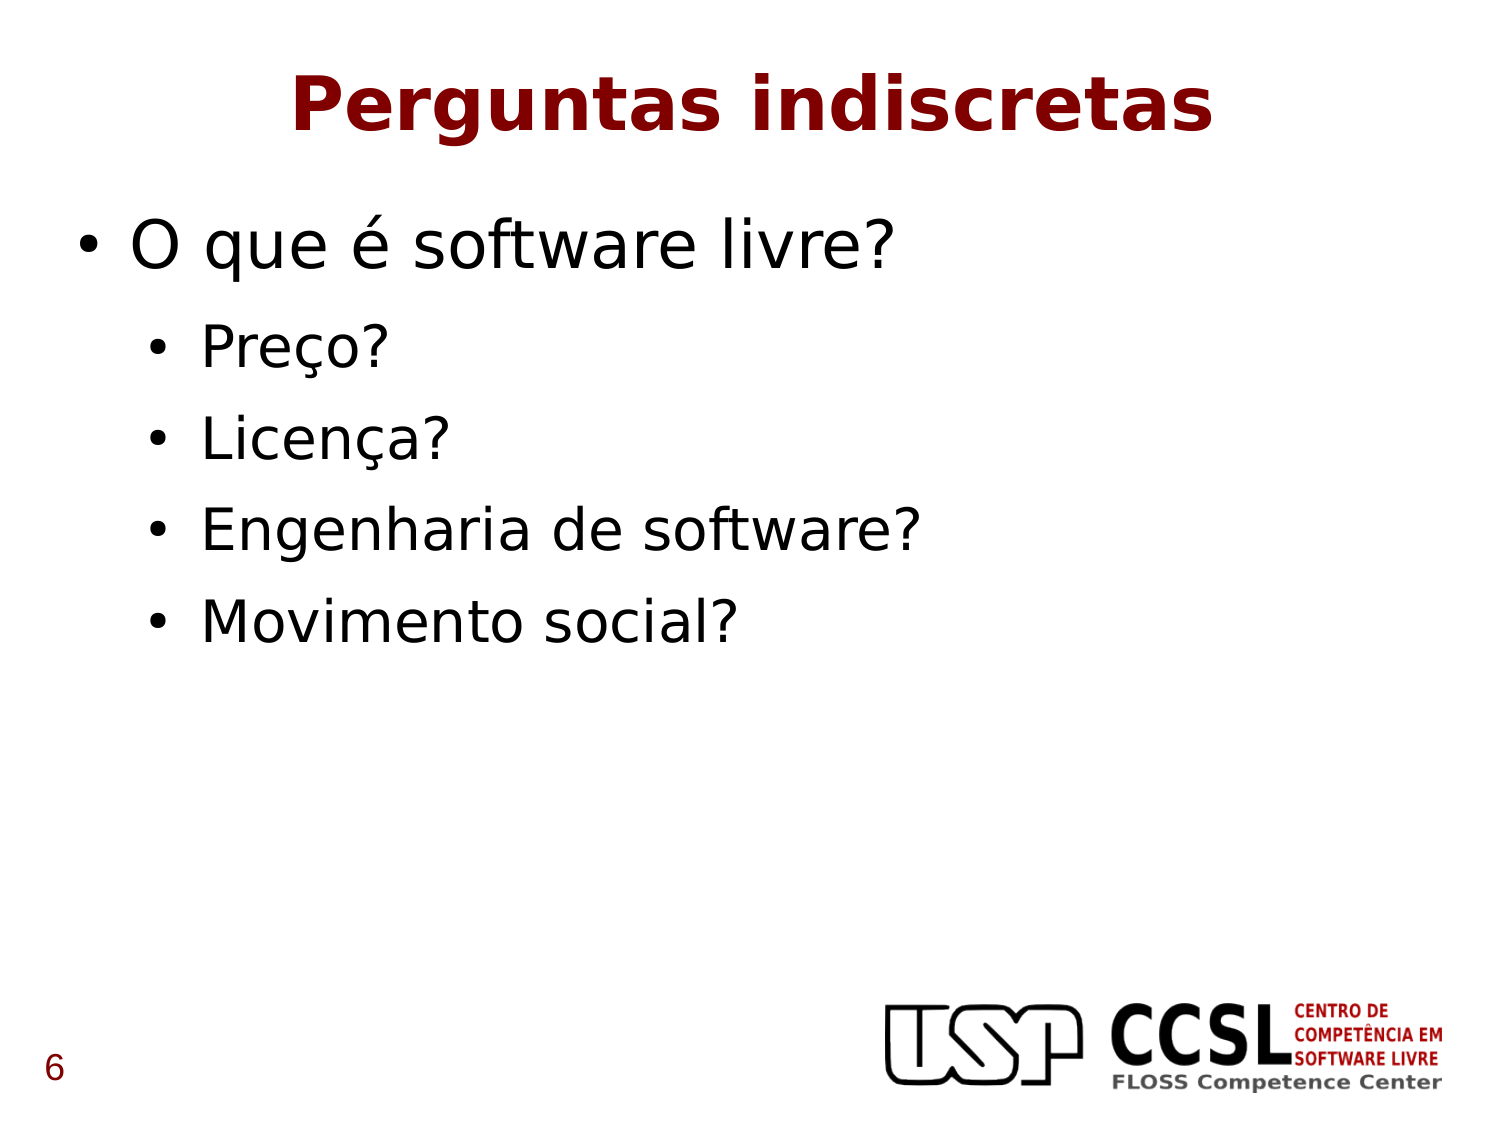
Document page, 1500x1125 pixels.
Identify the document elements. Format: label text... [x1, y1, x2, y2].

list O que é software livre? Preço? Licença? Engenharia de software? Movimento social? [59, 206, 1447, 950]
title Perguntas indiscretas [59, 29, 1447, 180]
picture [885, 1003, 1442, 1093]
